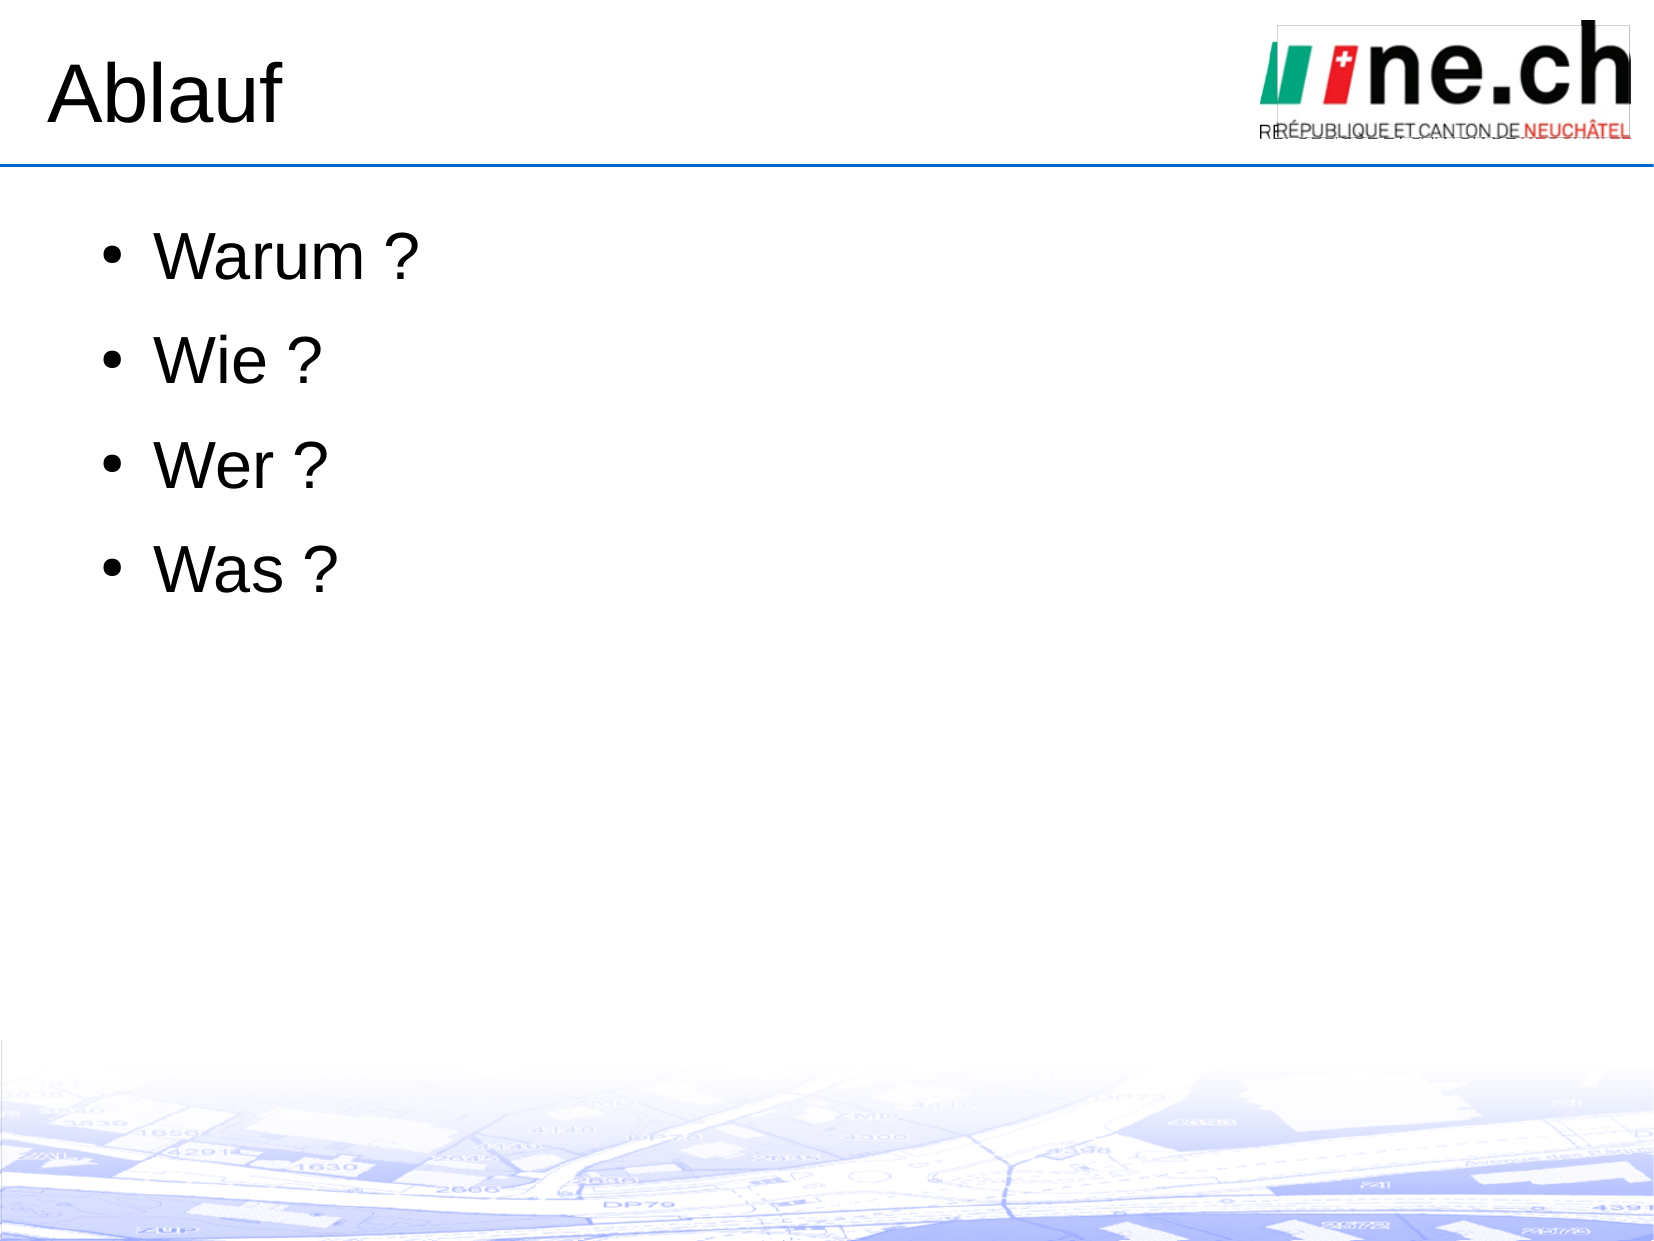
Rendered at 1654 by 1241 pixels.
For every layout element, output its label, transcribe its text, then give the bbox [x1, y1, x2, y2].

picture [1536, 24, 1631, 139]
title Ablauf [47, 0, 1536, 198]
picture [0, 1040, 1654, 1241]
list Warum ? Wie ? Wer ? Was ? [82, 219, 1571, 939]
